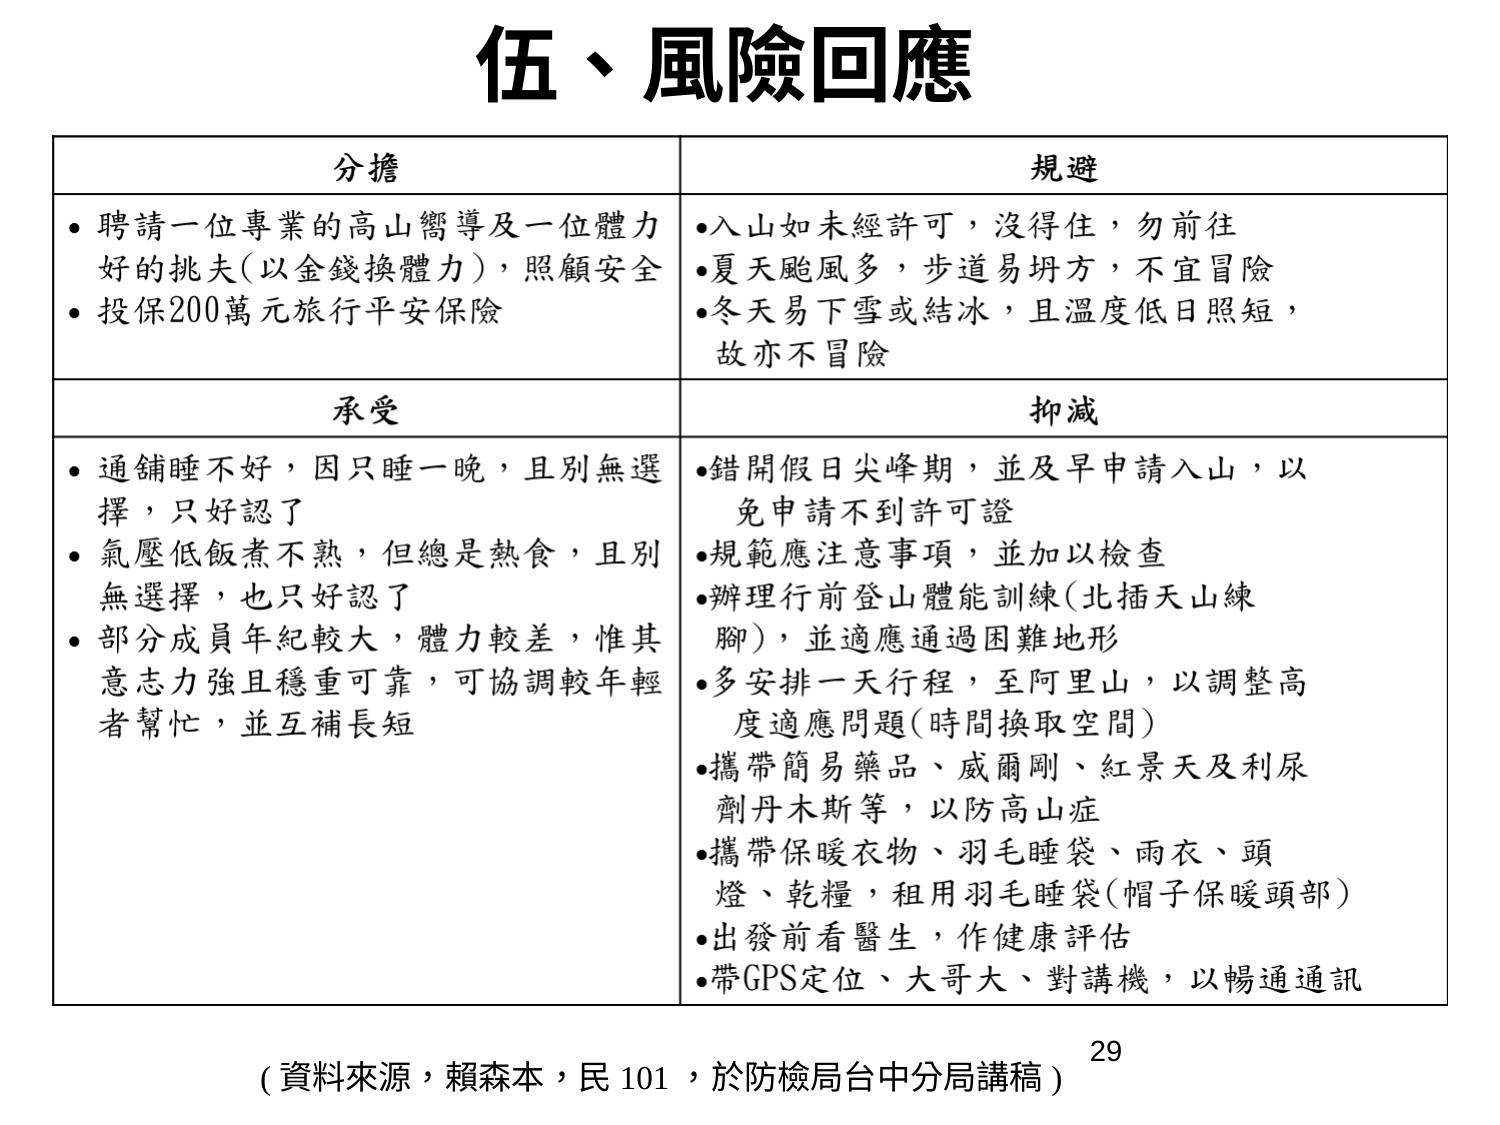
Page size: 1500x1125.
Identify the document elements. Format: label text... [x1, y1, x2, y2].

picture [52, 133, 1448, 1018]
title 伍、風險回應 [0, 4, 1451, 114]
text_box (資料來源，賴森本，民101，於防檢局台中分局講稿) [41, 1048, 1282, 1105]
text_box 29 [1074, 1024, 1426, 1103]
